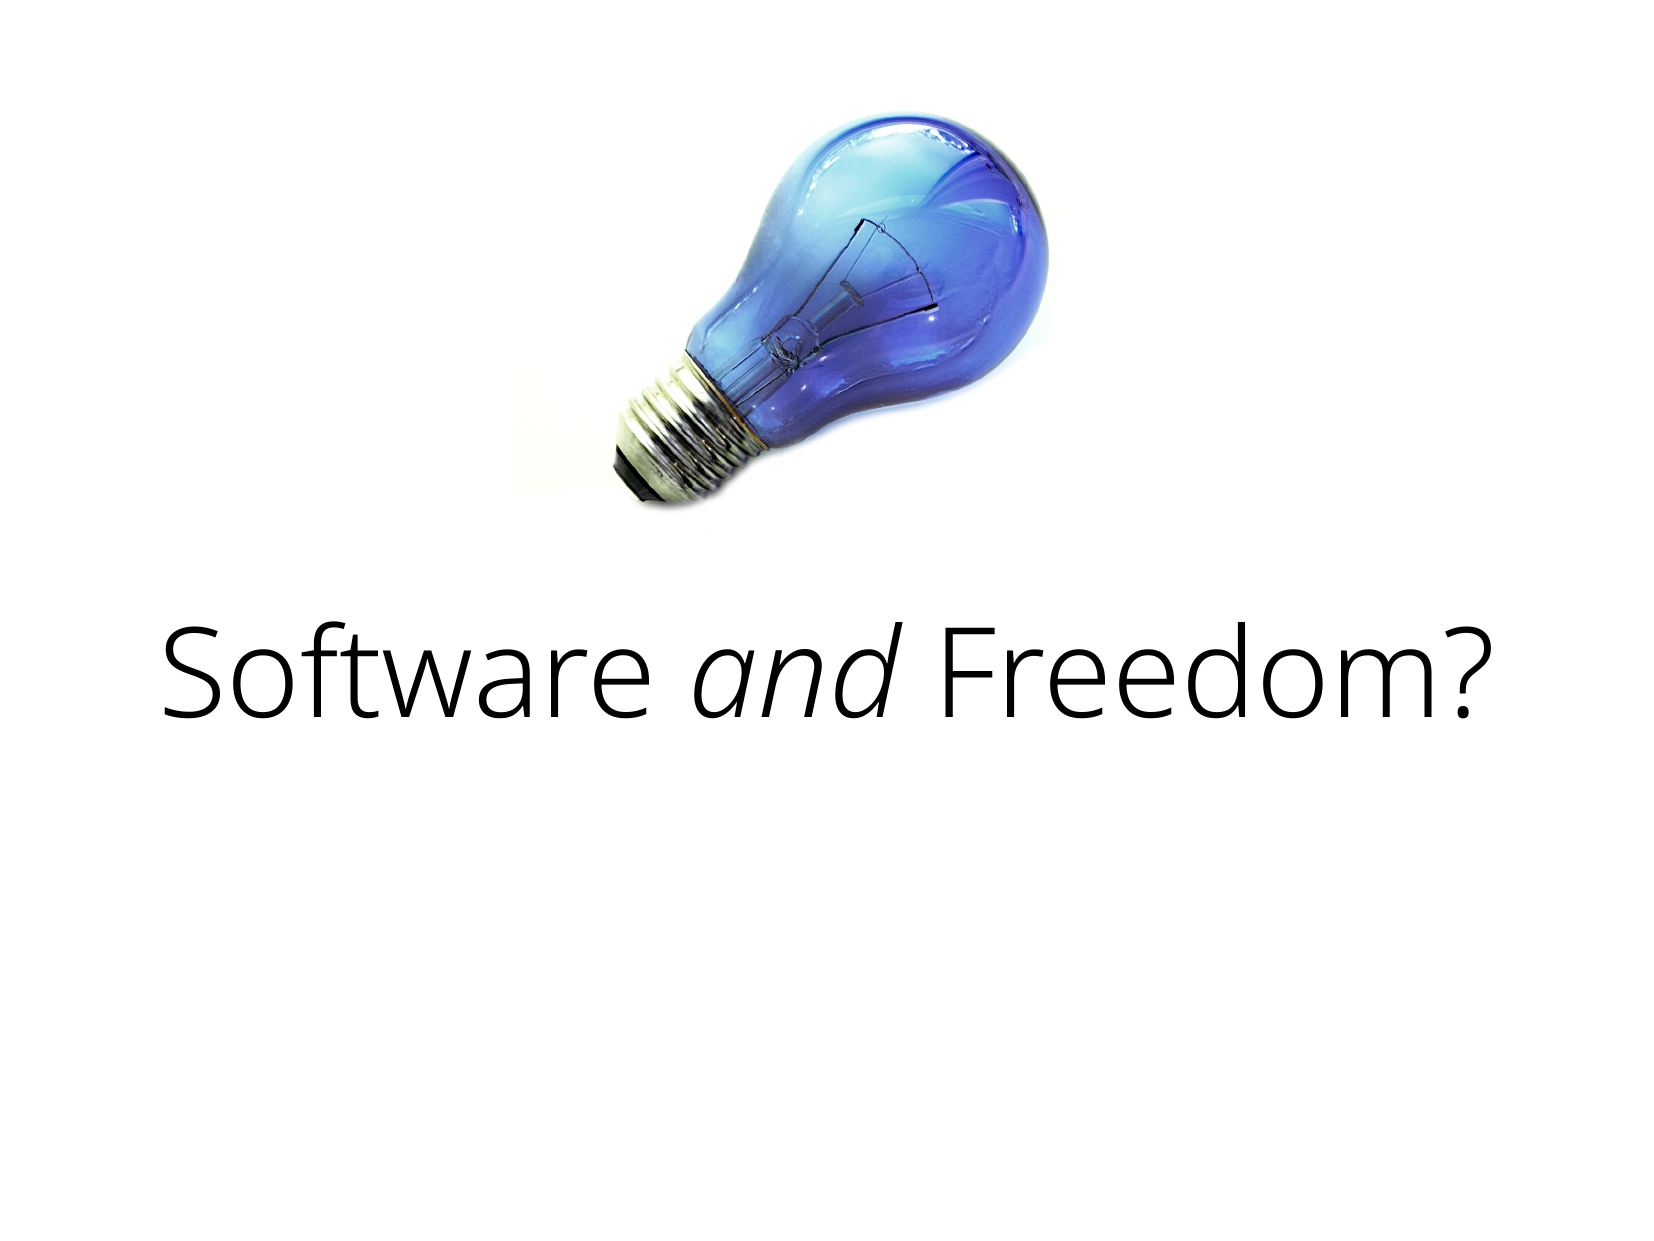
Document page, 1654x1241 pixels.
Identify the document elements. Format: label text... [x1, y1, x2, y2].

text_box Software and Freedom? [0, 576, 1654, 771]
picture [492, 63, 1162, 565]
